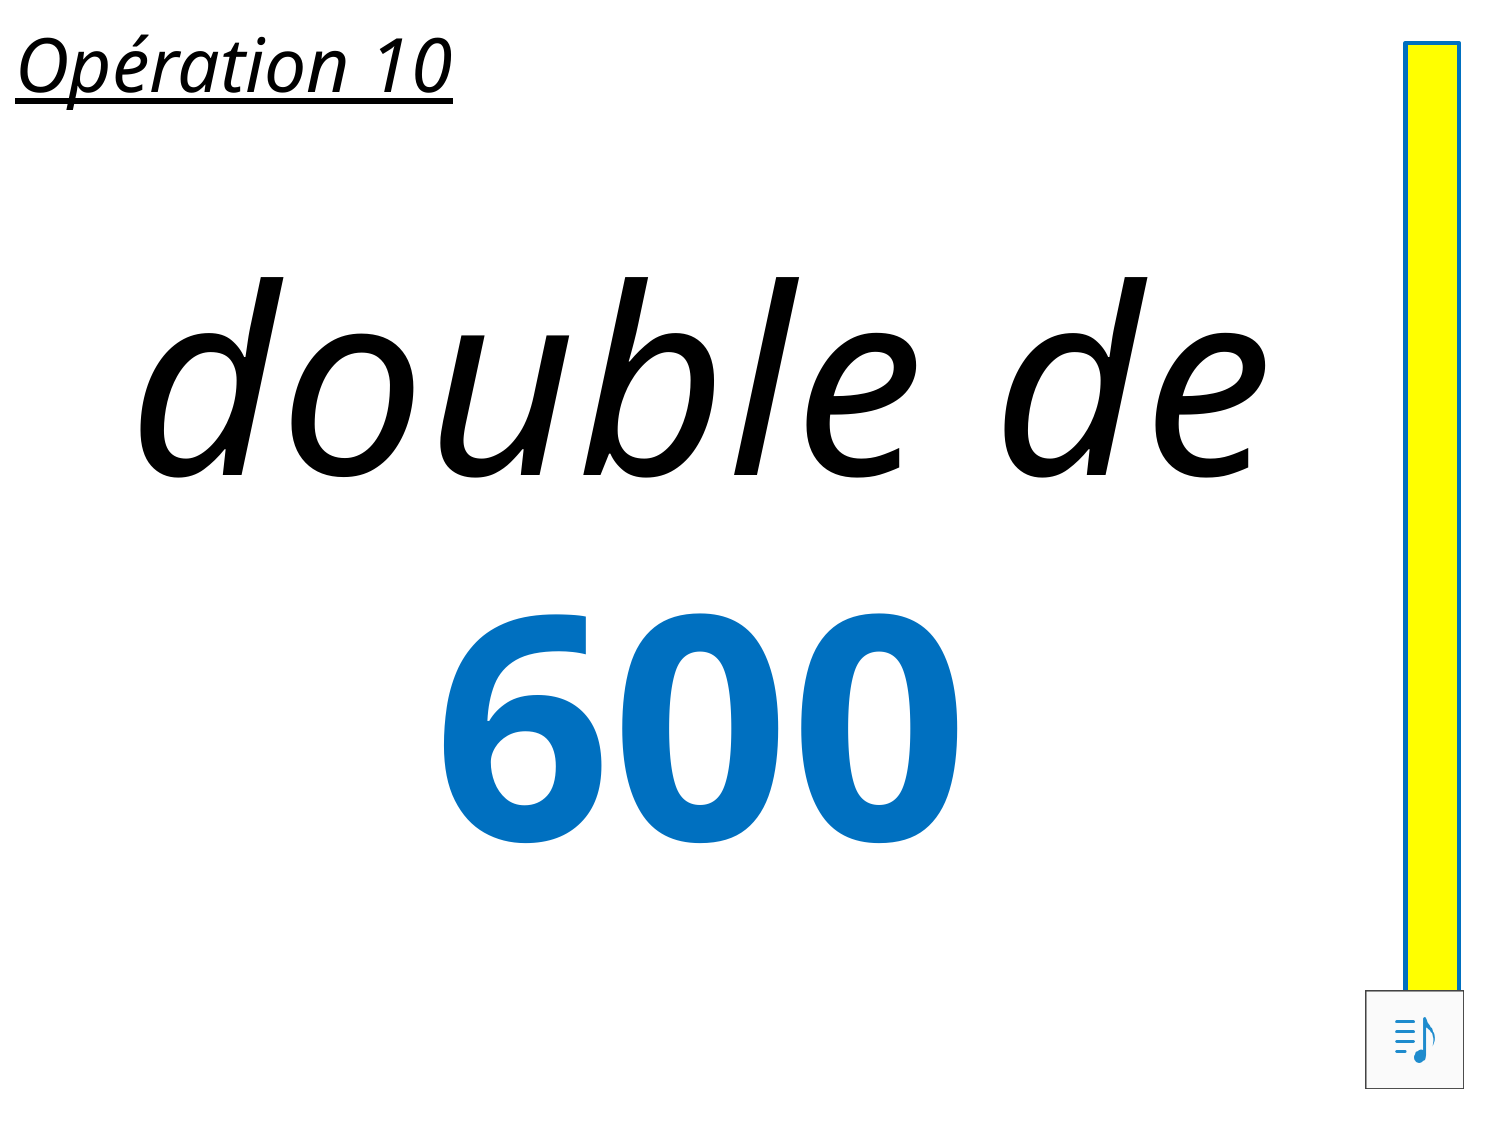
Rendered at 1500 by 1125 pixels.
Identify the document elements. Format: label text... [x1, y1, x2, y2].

text_box [1364, 42, 1465, 1090]
title Opération 10 [0, 0, 502, 126]
text_box double de 600 [0, 207, 1403, 911]
